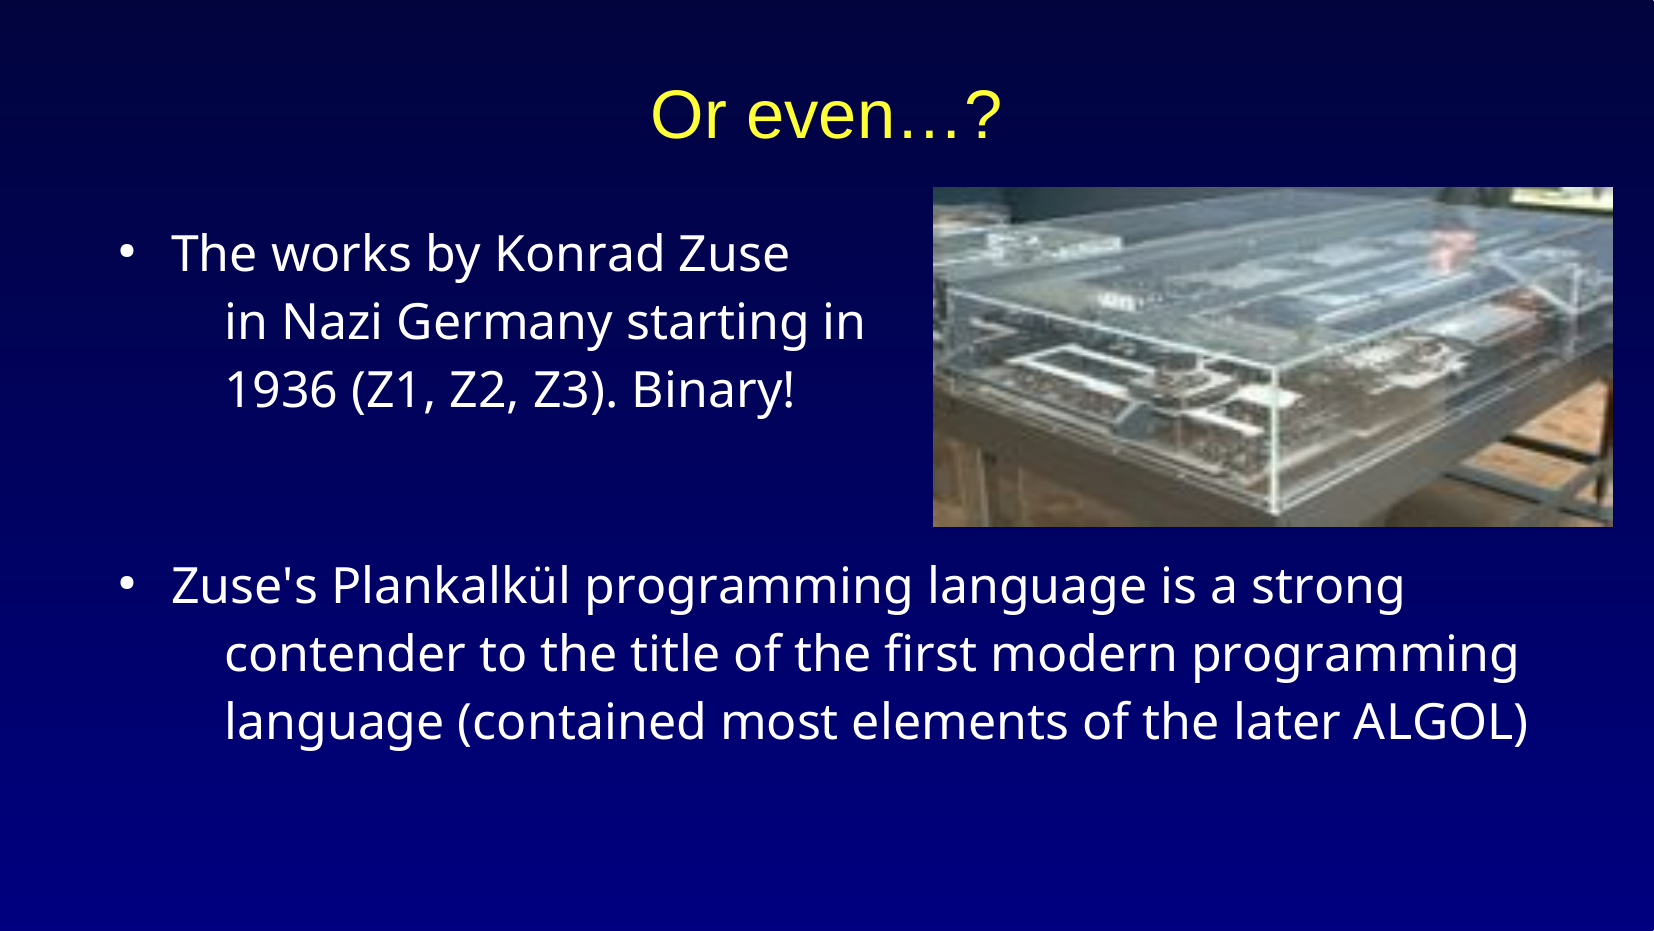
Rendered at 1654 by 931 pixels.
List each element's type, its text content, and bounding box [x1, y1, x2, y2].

title Or even…? [82, 37, 1571, 193]
picture [933, 187, 1613, 527]
list The works by Konrad Zuse in Nazi Germany starting in 1936 (Z1, Z2, Z3). Binary! Zuse's Plankalkül programming language is a strong contender to the title of the first modern programming language (contained most elements of the later ALGOL) [82, 217, 1571, 758]
